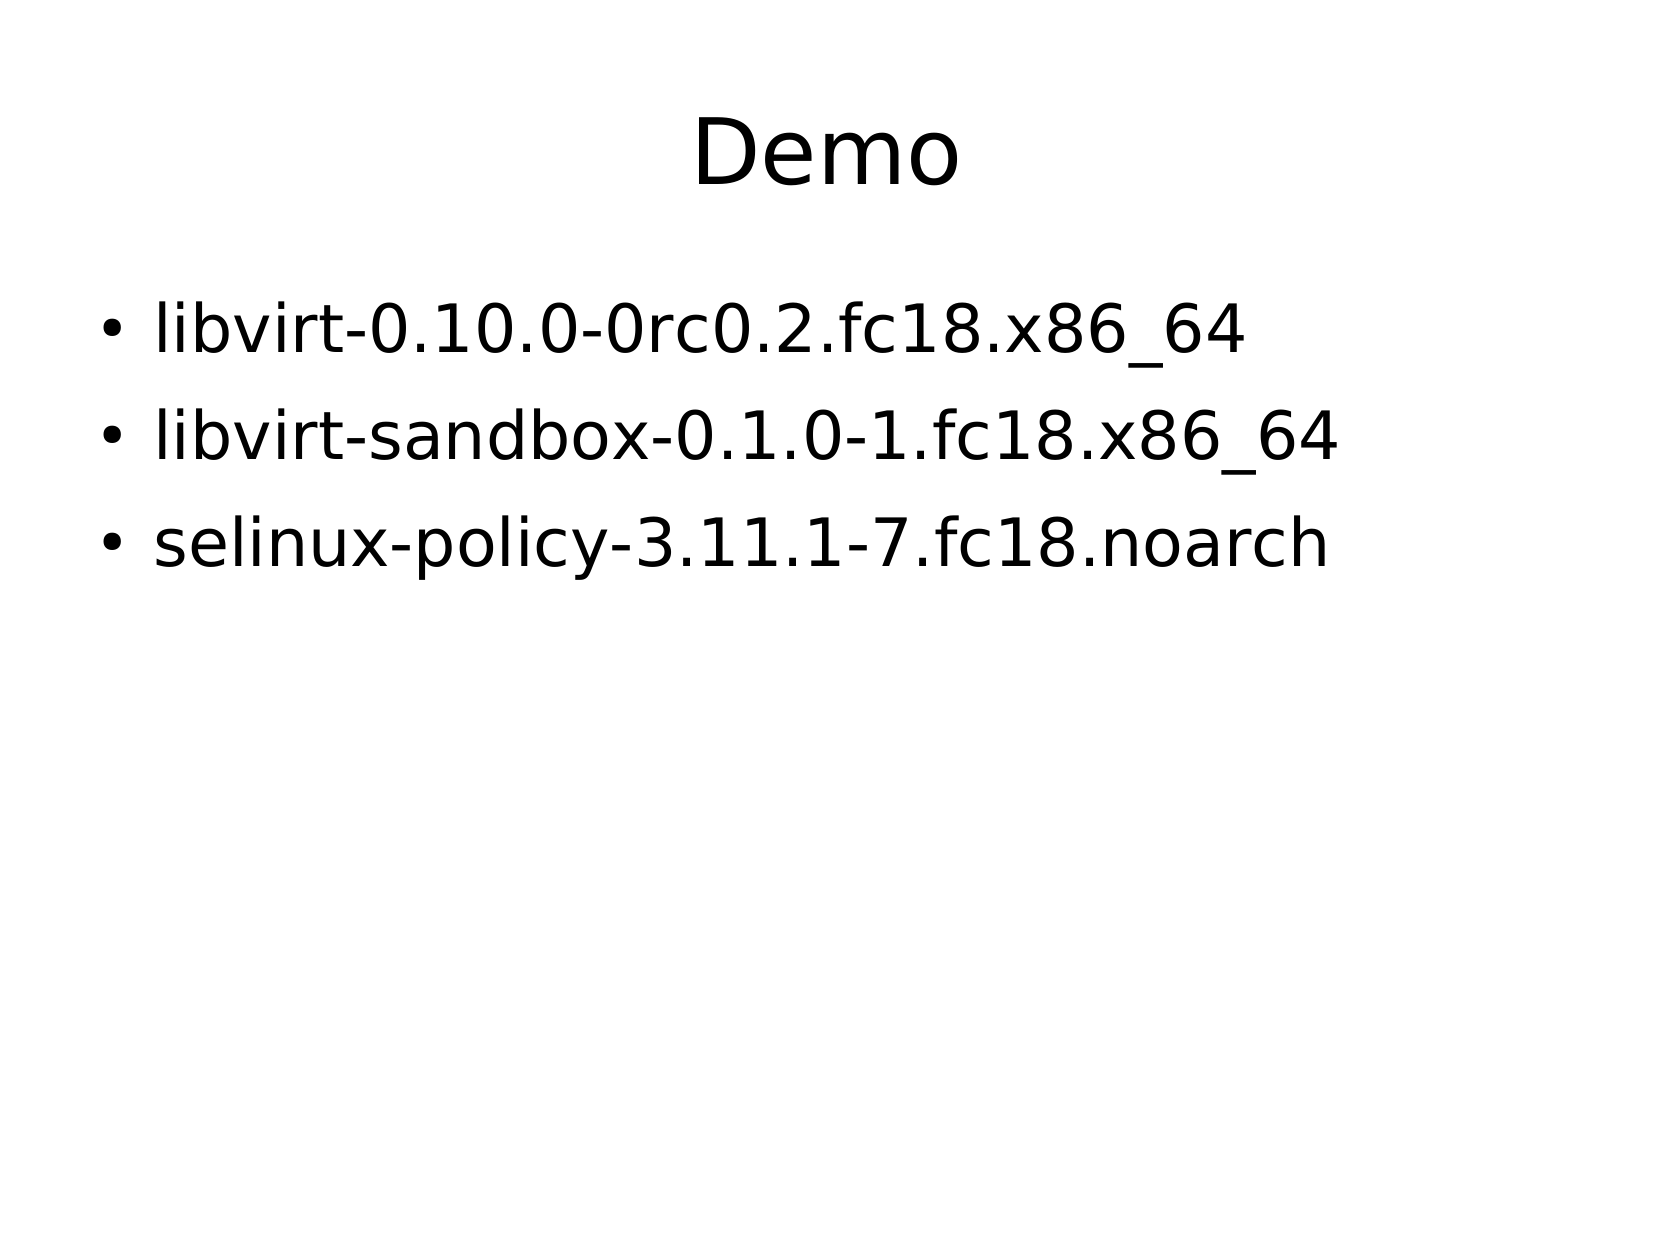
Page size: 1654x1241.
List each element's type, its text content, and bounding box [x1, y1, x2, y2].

list libvirt-0.10.0-0rc0.2.fc18.x86_64 libvirt-sandbox-0.1.0-1.fc18.x86_64 selinux-policy-3.11.1-7.fc18.noarch [82, 290, 1571, 1010]
title Demo [82, 49, 1571, 257]
